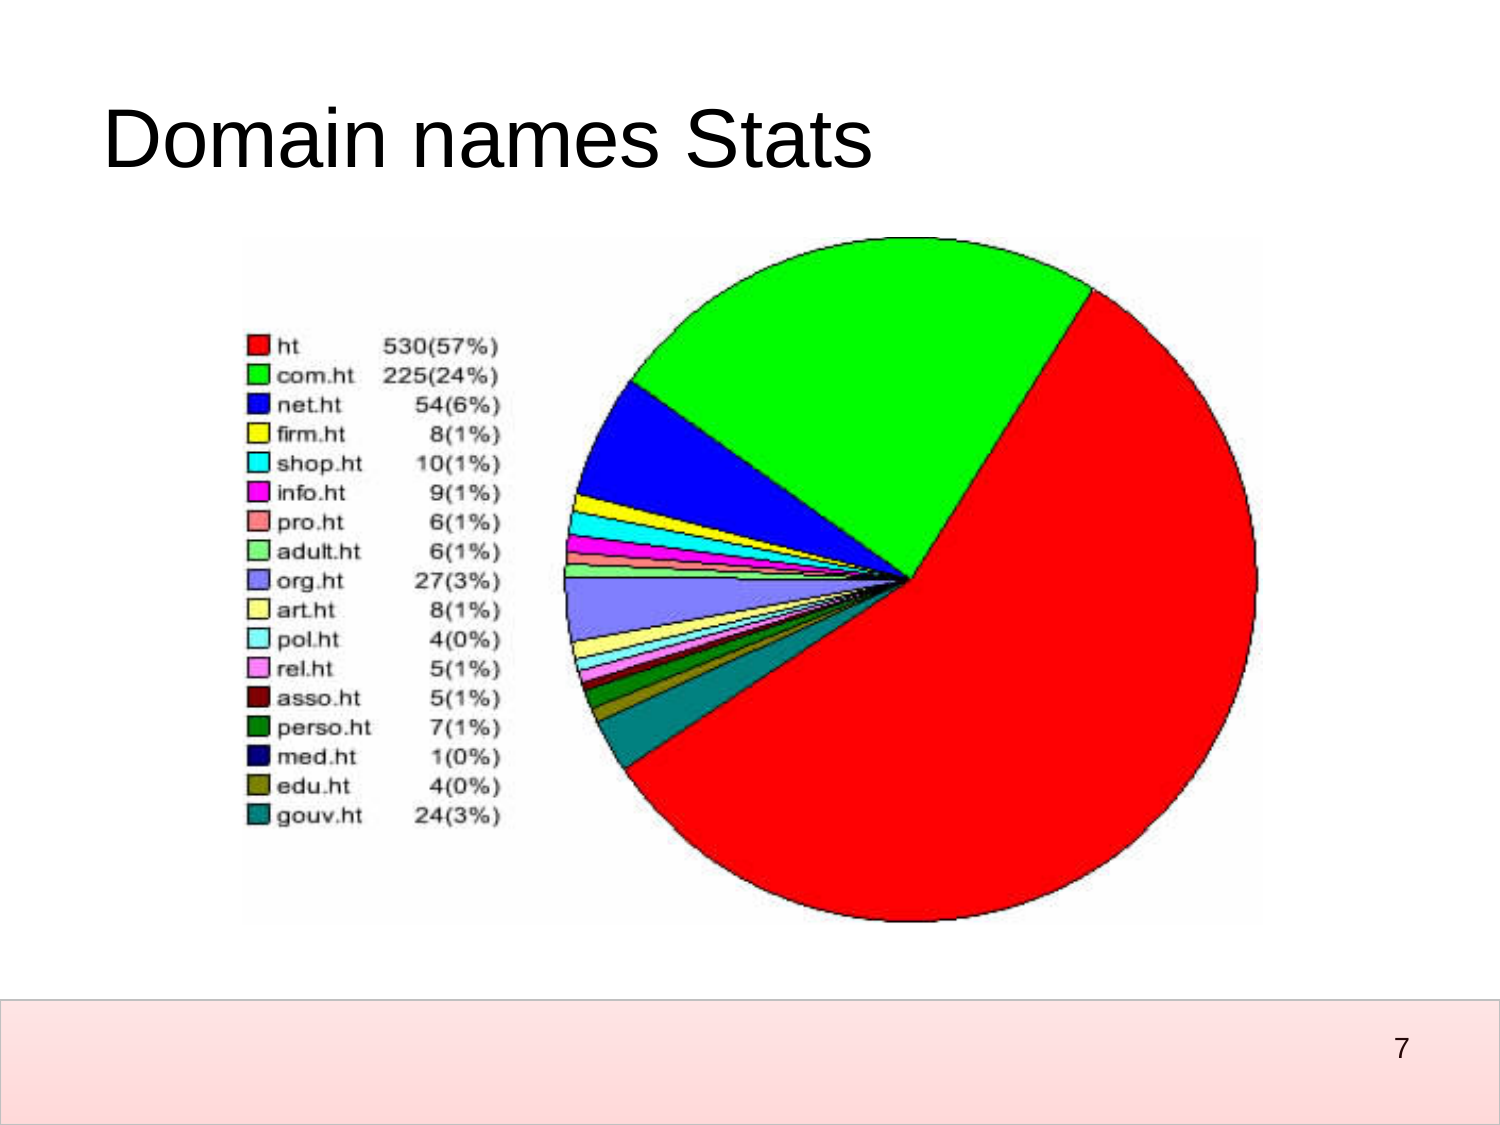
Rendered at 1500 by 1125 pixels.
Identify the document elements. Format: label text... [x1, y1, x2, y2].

text_box [0, 999, 1500, 1125]
picture [237, 237, 1263, 925]
subtitle Domain names Stats [87, 99, 1450, 999]
